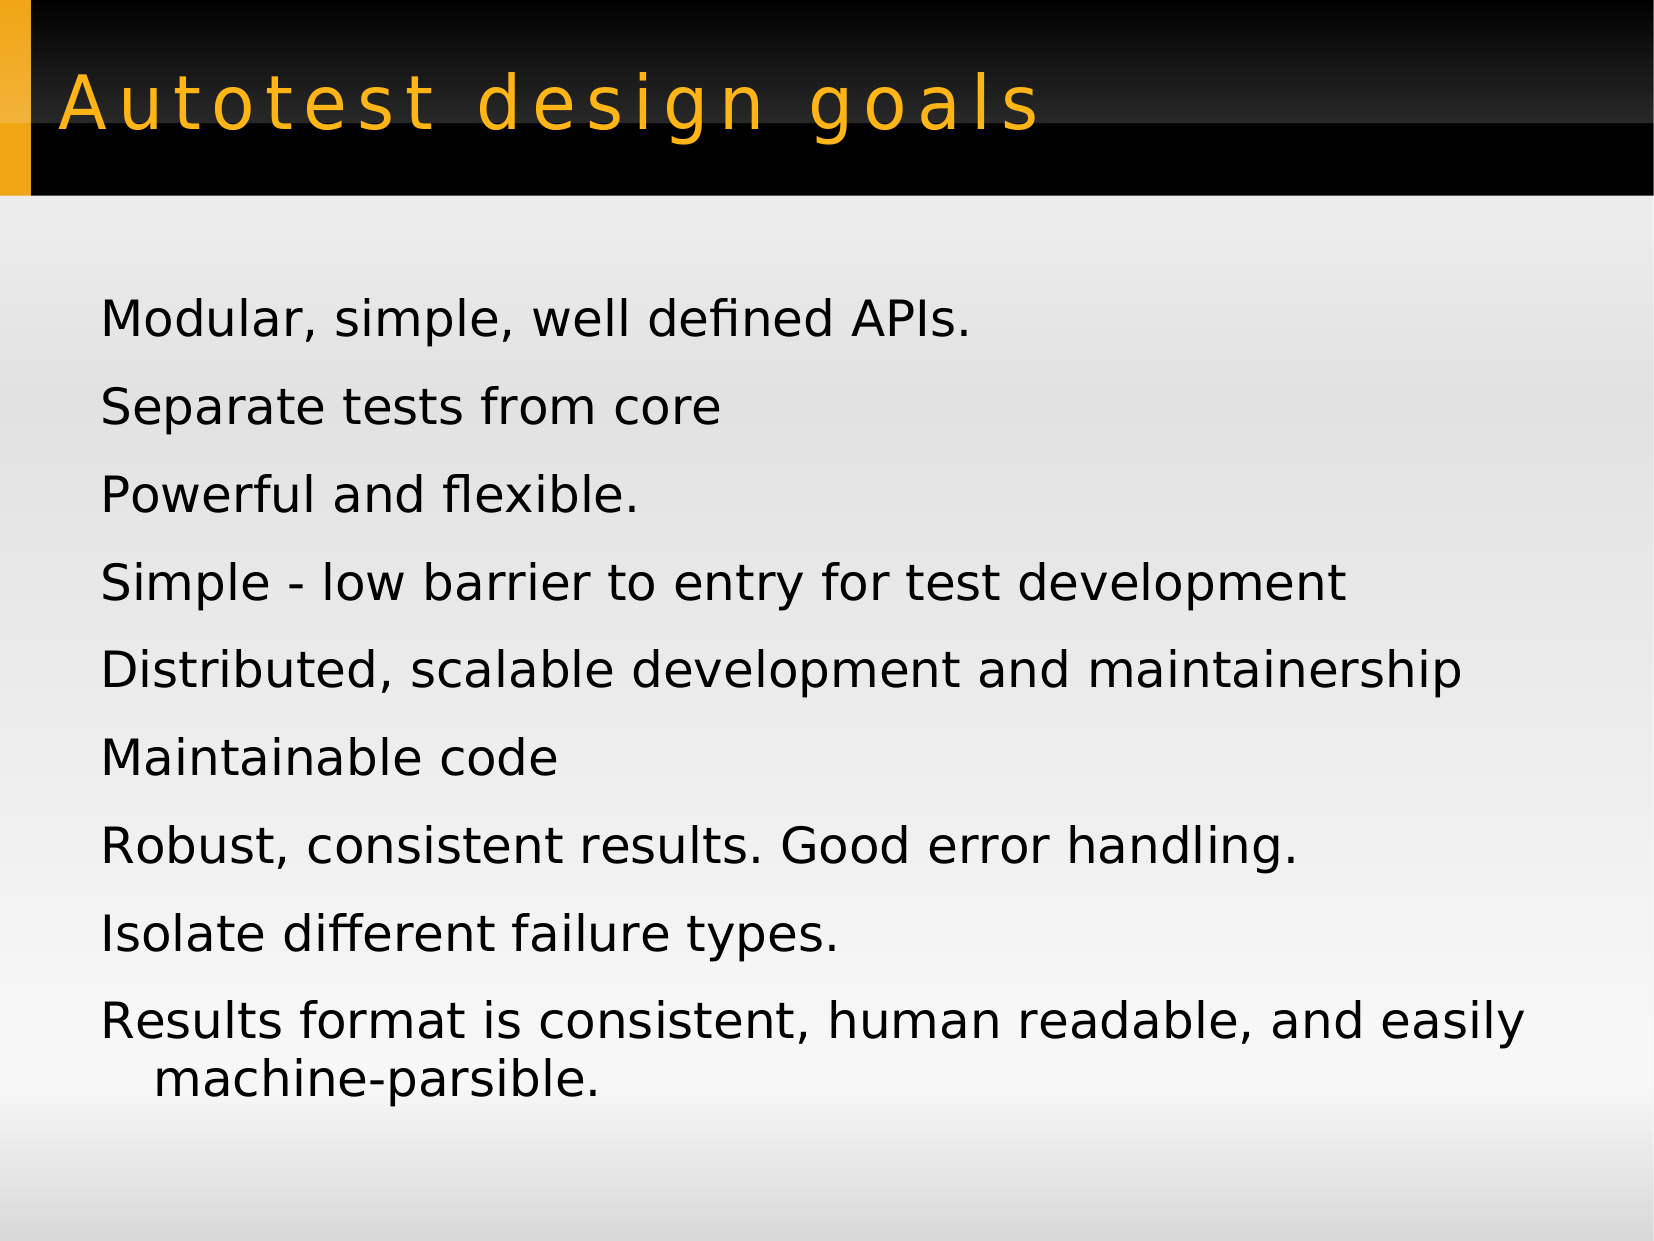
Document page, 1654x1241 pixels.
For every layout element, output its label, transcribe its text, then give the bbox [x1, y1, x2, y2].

picture [0, 0, 1654, 1241]
list Modular, simple, well defined APIs. Separate tests from core Powerful and flexible. Simple - low barrier to entry for test development Distributed, scalable development and maintainership Maintainable code Robust, consistent results. Good error handling. Isolate different failure types. Results format is consistent, human readable, and easily machine-parsible. [82, 290, 1571, 1109]
title Autotest design goals [59, 29, 1651, 178]
